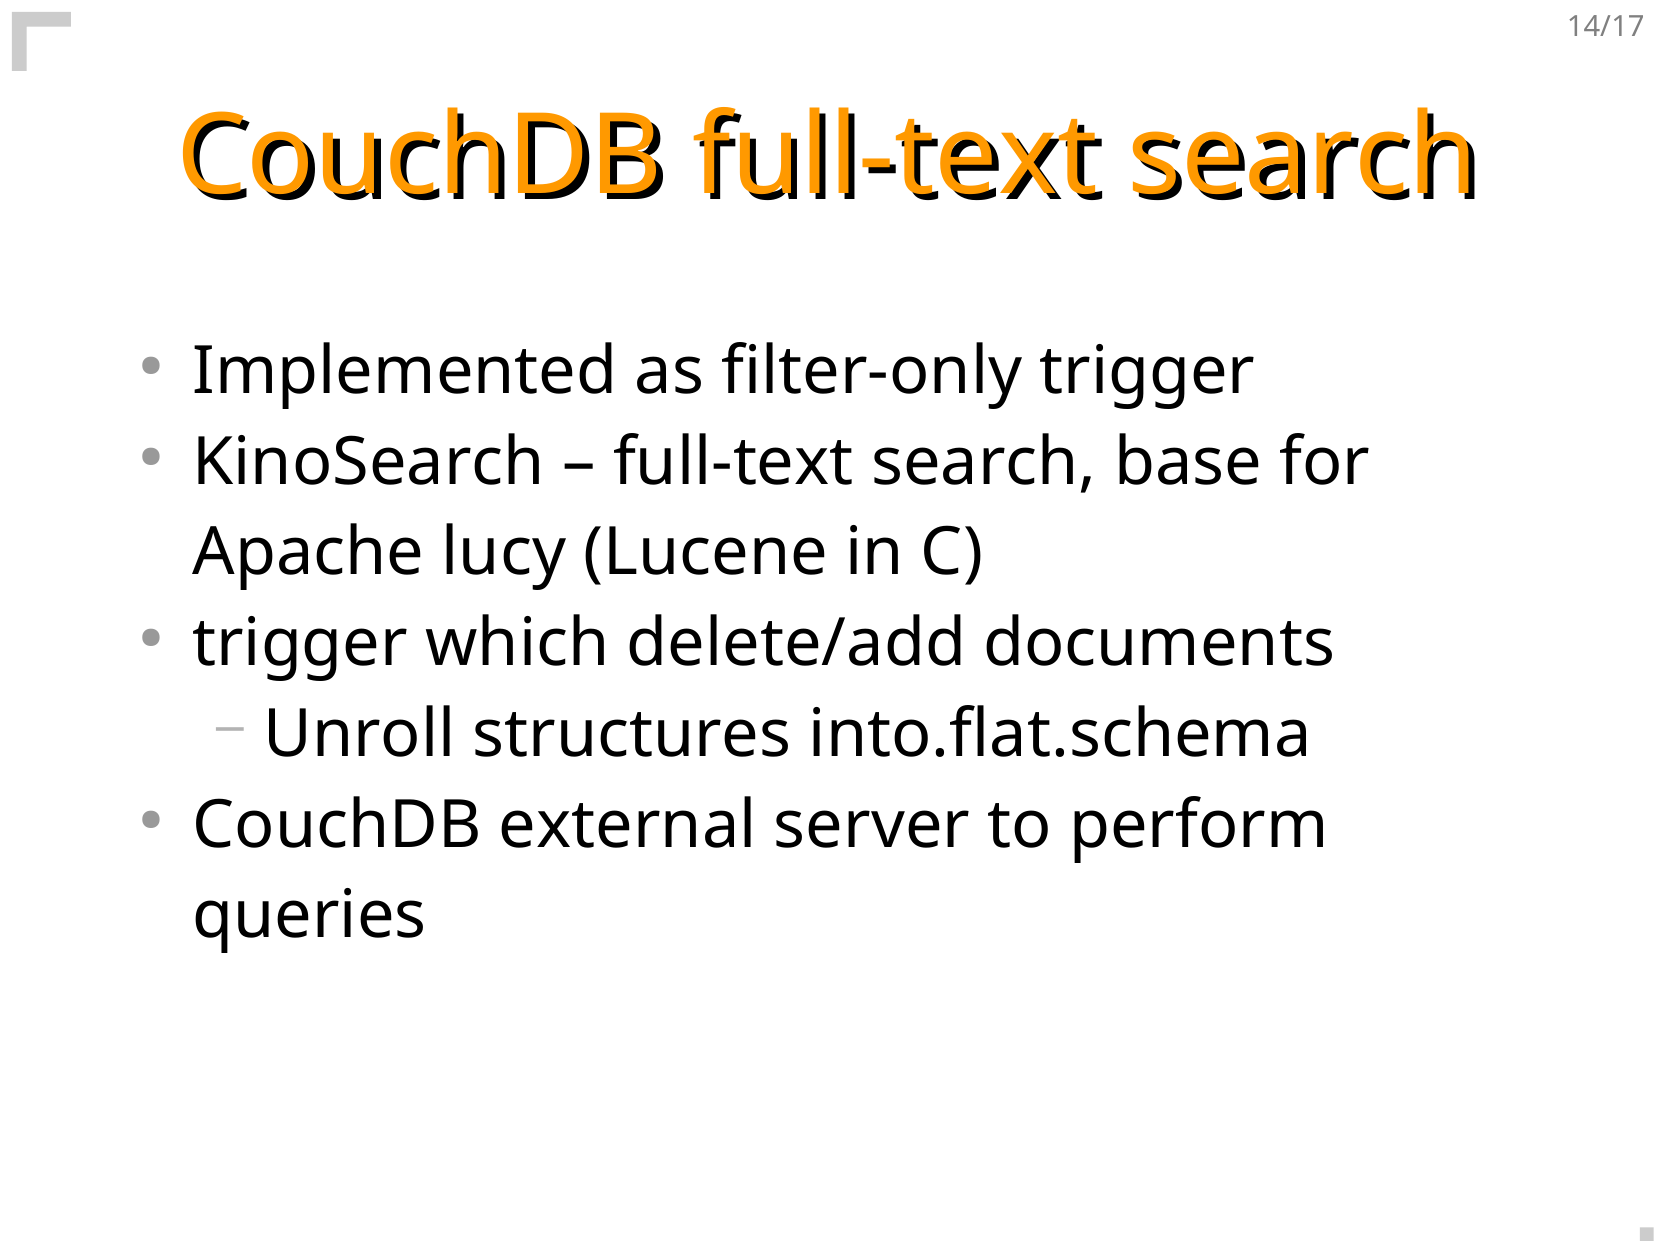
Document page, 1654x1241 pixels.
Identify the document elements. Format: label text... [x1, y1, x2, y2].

list Implemented as filter-only trigger KinoSearch – full-text search, base for Apache lucy (Lucene in C) trigger which delete/add documents Unroll structures into.flat.schema CouchDB external server to perform queries [121, 322, 1561, 1132]
title CouchDB full-text search [121, 46, 1534, 254]
